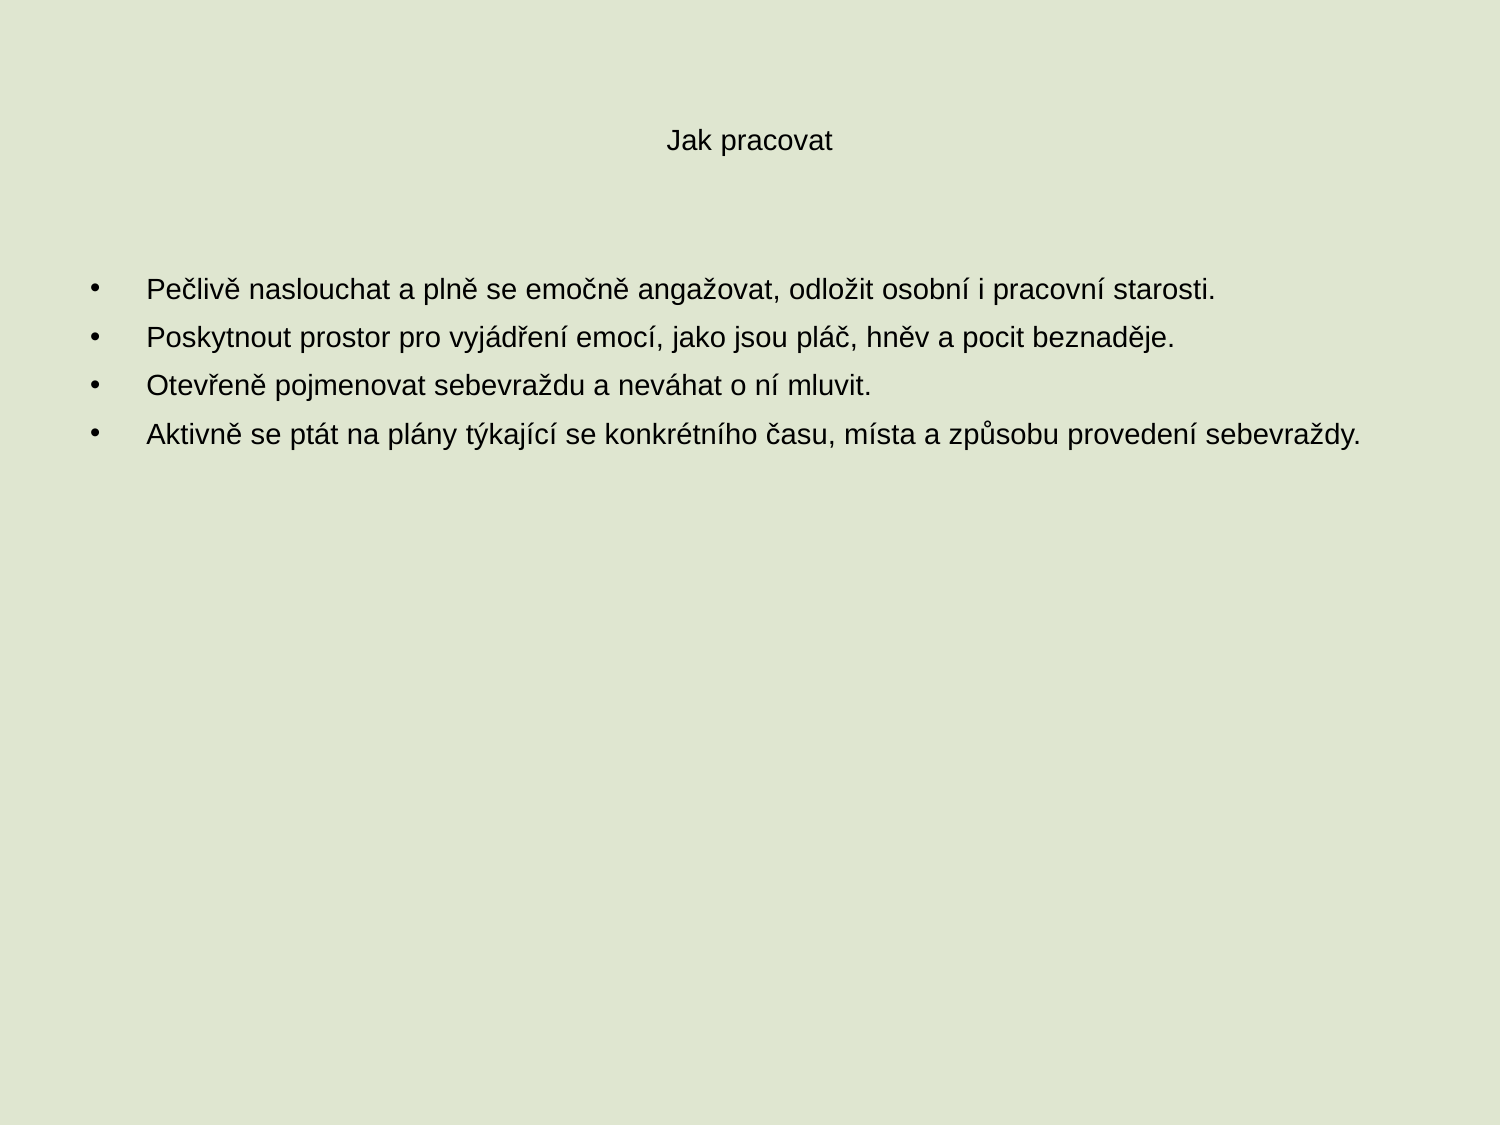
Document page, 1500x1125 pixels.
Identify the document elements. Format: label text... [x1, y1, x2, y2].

title Jak pracovat [75, 45, 1425, 233]
list Pečlivě naslouchat a plně se emočně angažovat, odložit osobní i pracovní starosti. Poskytnout prostor pro vyjádření emocí, jako jsou pláč, hněv a pocit beznaděje. Otevřeně pojmenovat sebevraždu a neváhat o ní mluvit. Aktivně se ptát na plány týkající se konkrétního času, místa a způsobu provedení sebevraždy. [75, 262, 1425, 1005]
